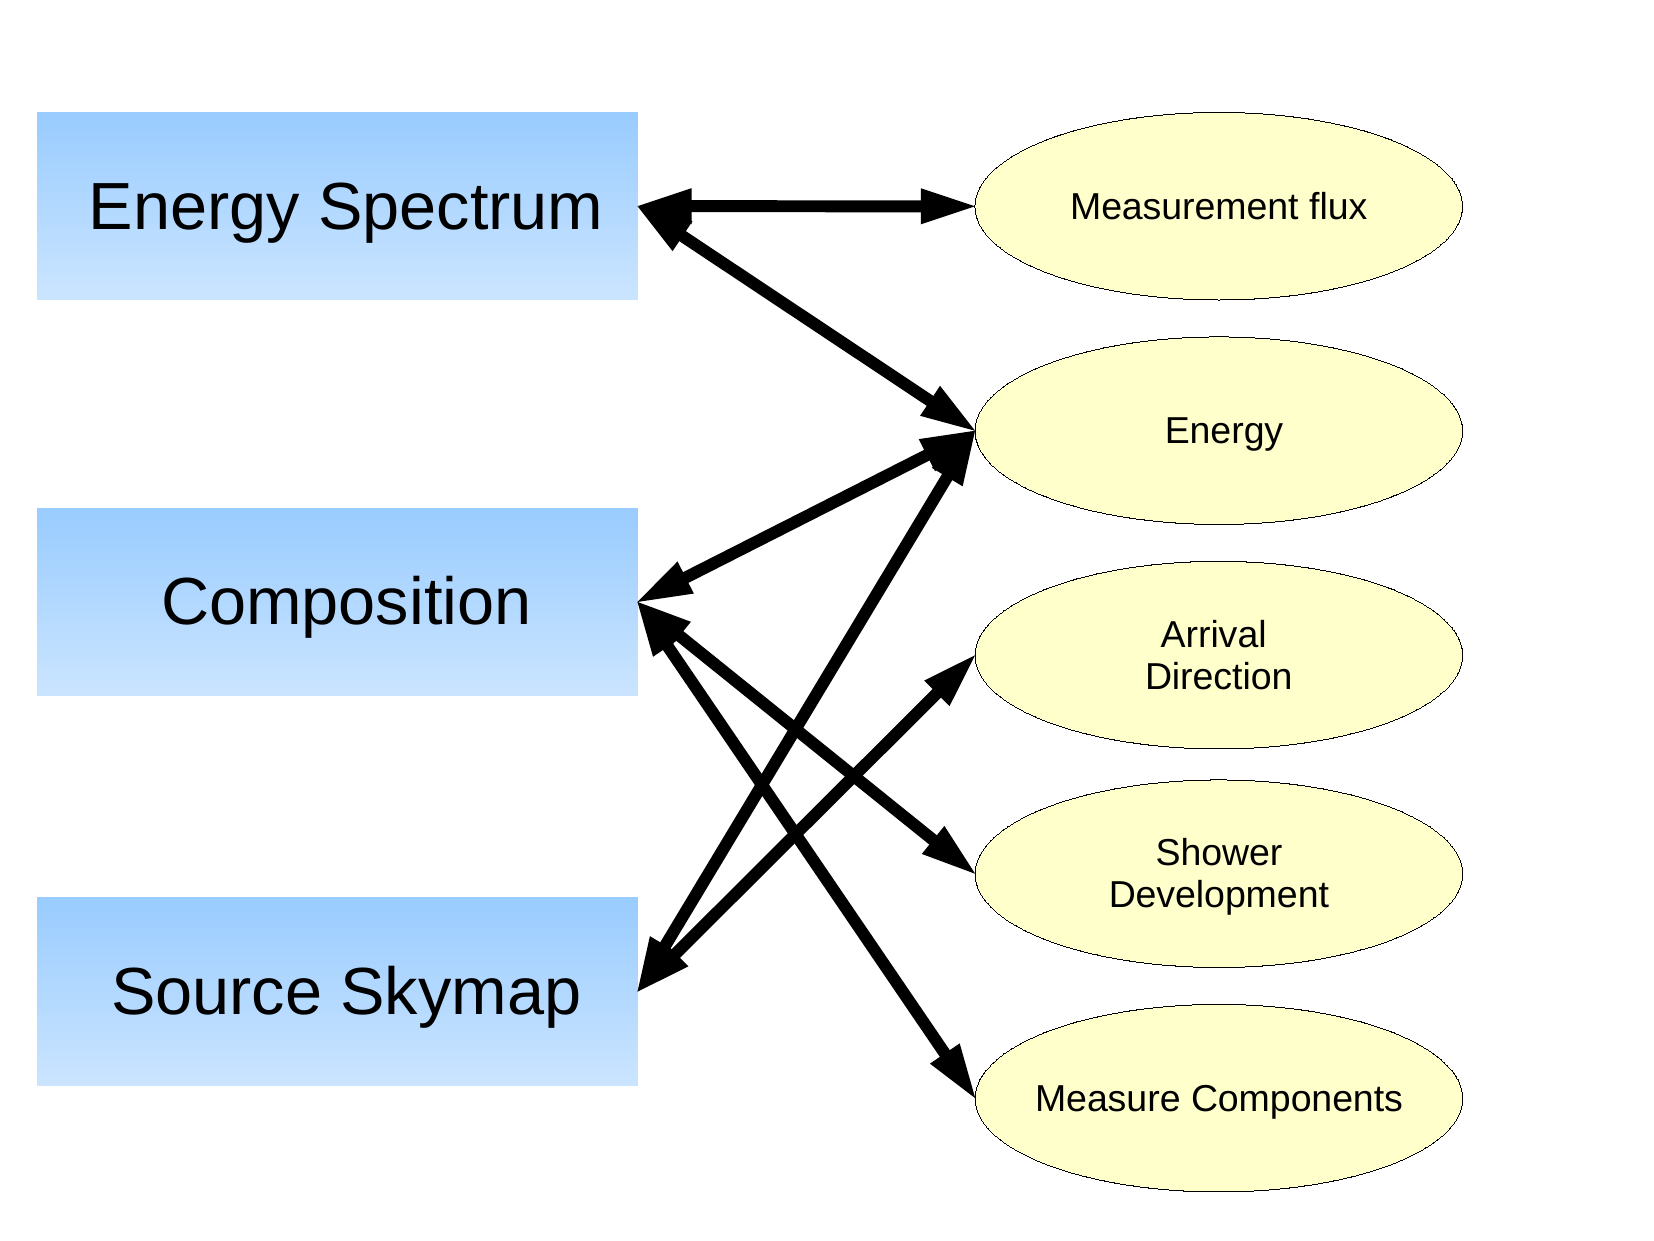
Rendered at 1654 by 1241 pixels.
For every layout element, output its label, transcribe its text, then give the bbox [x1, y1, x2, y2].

text_box Shower Development [975, 779, 1463, 968]
text_box Arrival Direction [975, 561, 1463, 749]
text_box Energy Spectrum [37, 112, 638, 300]
text_box Source Skymap [37, 897, 638, 1086]
text_box Composition [37, 508, 638, 696]
text_box Measure Components [975, 1004, 1463, 1192]
text_box Energy [975, 336, 1463, 525]
text_box Measurement flux [974, 112, 1463, 301]
